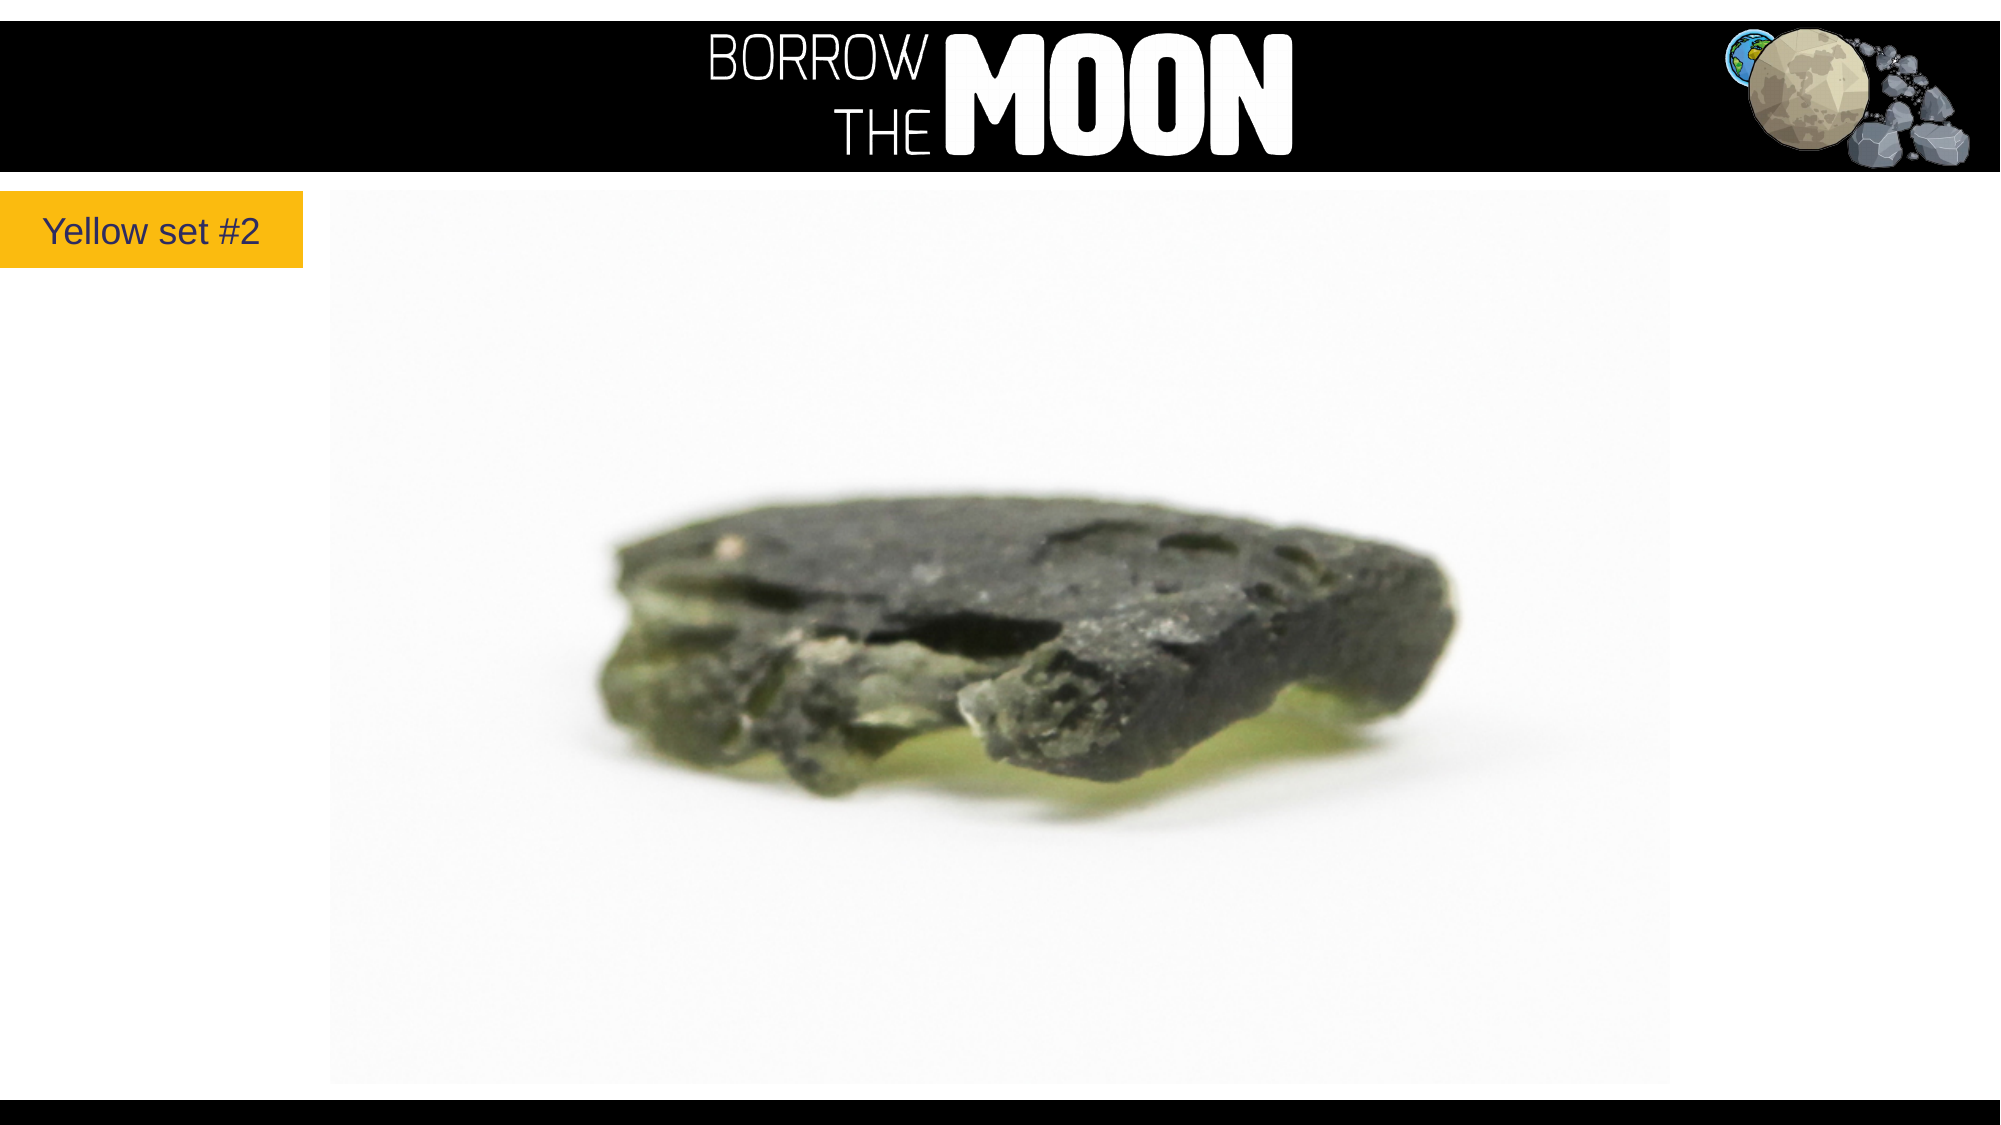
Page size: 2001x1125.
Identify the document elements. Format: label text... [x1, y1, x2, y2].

picture [330, 190, 1670, 1084]
text_box Yellow set #2 [0, 191, 303, 268]
